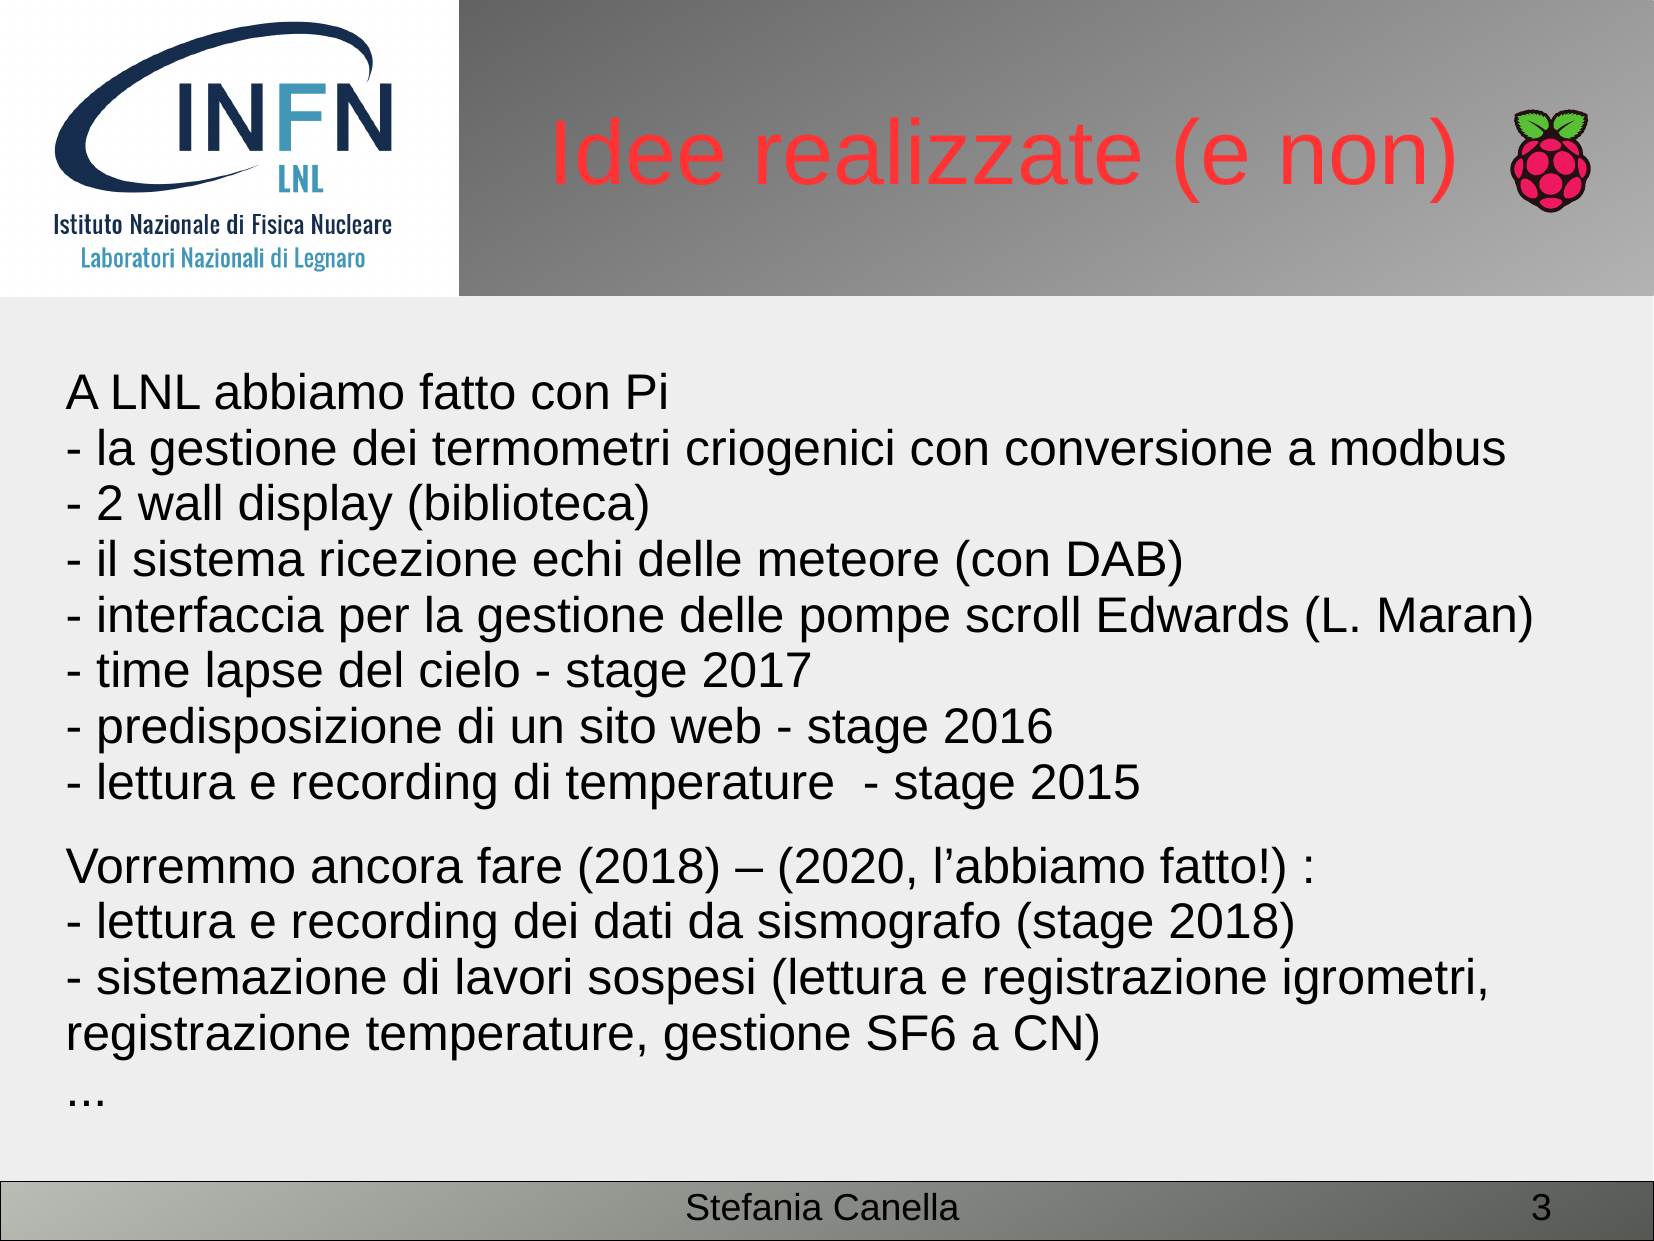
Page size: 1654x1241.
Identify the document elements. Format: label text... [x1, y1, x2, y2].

text_box <number> [1516, 1178, 1654, 1241]
text_box Stefania Canella [670, 1178, 984, 1241]
subtitle A LNL abbiamo fatto con Pi - la gestione dei termometri criogenici con conversione a modbus - 2 wall display (biblioteca) - il sistema ricezione echi delle meteore (con DAB) - interfaccia per la gestione delle pompe scroll Edwards (L. Maran) - time lapse del cielo - stage 2017 - predisposizione di un sito web - stage 2016 - lettura e recording di temperature - stage 2015 Vorremmo ancora fare (2018) – (2020, l’abbiamo fatto!) : - lettura e recording dei dati da sismografo (stage 2018) - sistemazione di lavori sospesi (lettura e registrazione igrometri, registrazione temperature, gestione SF6 a CN) ... [65, 321, 1588, 1160]
text_box [459, 0, 1654, 296]
text_box [0, 1181, 670, 1241]
title Idee realizzate (e non) [459, 49, 1571, 257]
text_box [984, 1181, 1516, 1241]
picture [0, 0, 459, 297]
